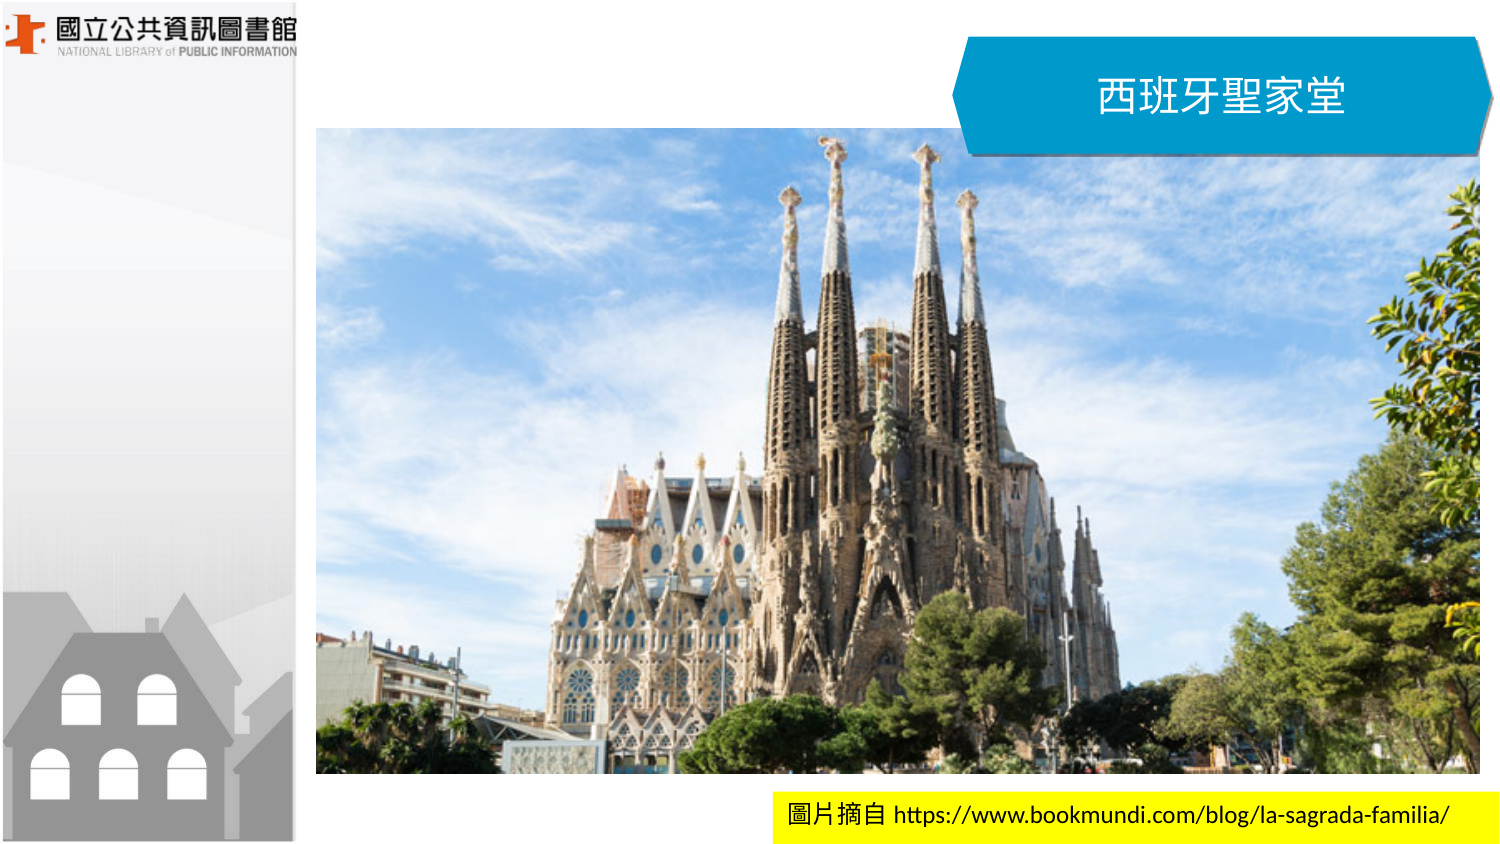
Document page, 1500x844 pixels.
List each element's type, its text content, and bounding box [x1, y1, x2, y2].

picture [316, 128, 1480, 774]
picture [4, 13, 298, 57]
text_box 西班牙聖家堂 [952, 36, 1492, 154]
text_box 圖片摘自https://www.bookmundi.com/blog/la-sagrada-familia/ [772, 791, 1500, 844]
